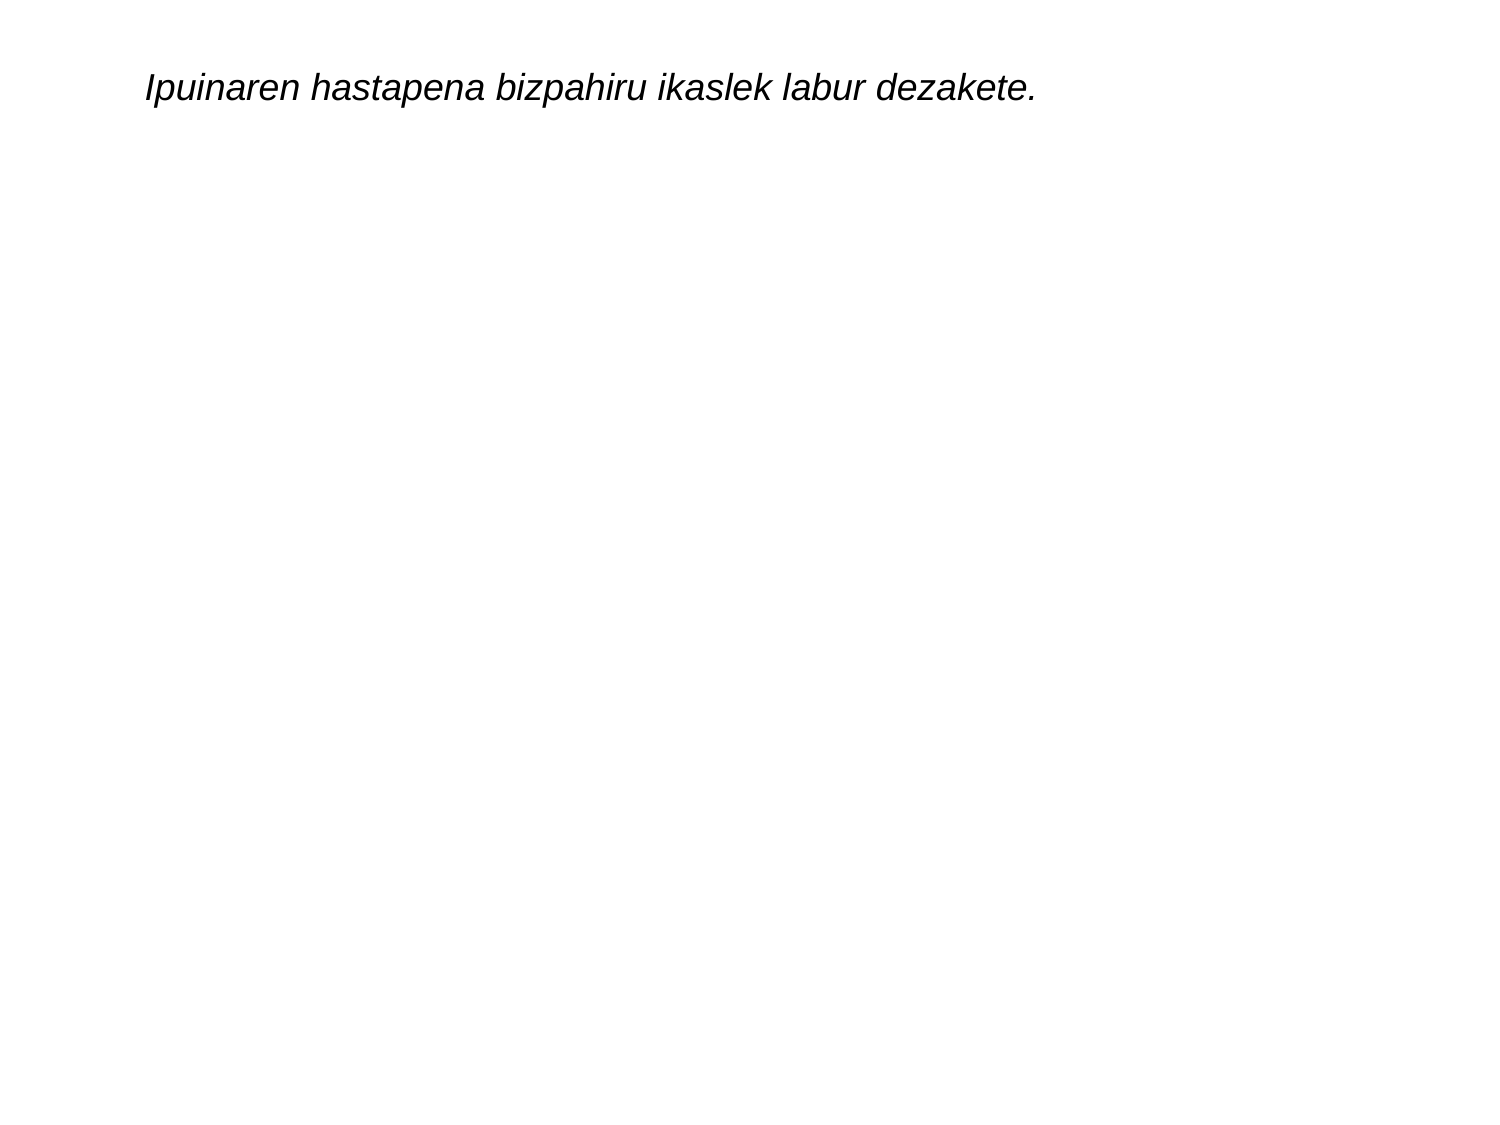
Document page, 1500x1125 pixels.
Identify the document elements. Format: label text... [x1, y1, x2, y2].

text_box Ipuinaren hastapena bizpahiru ikaslek labur dezakete. [129, 59, 1182, 116]
